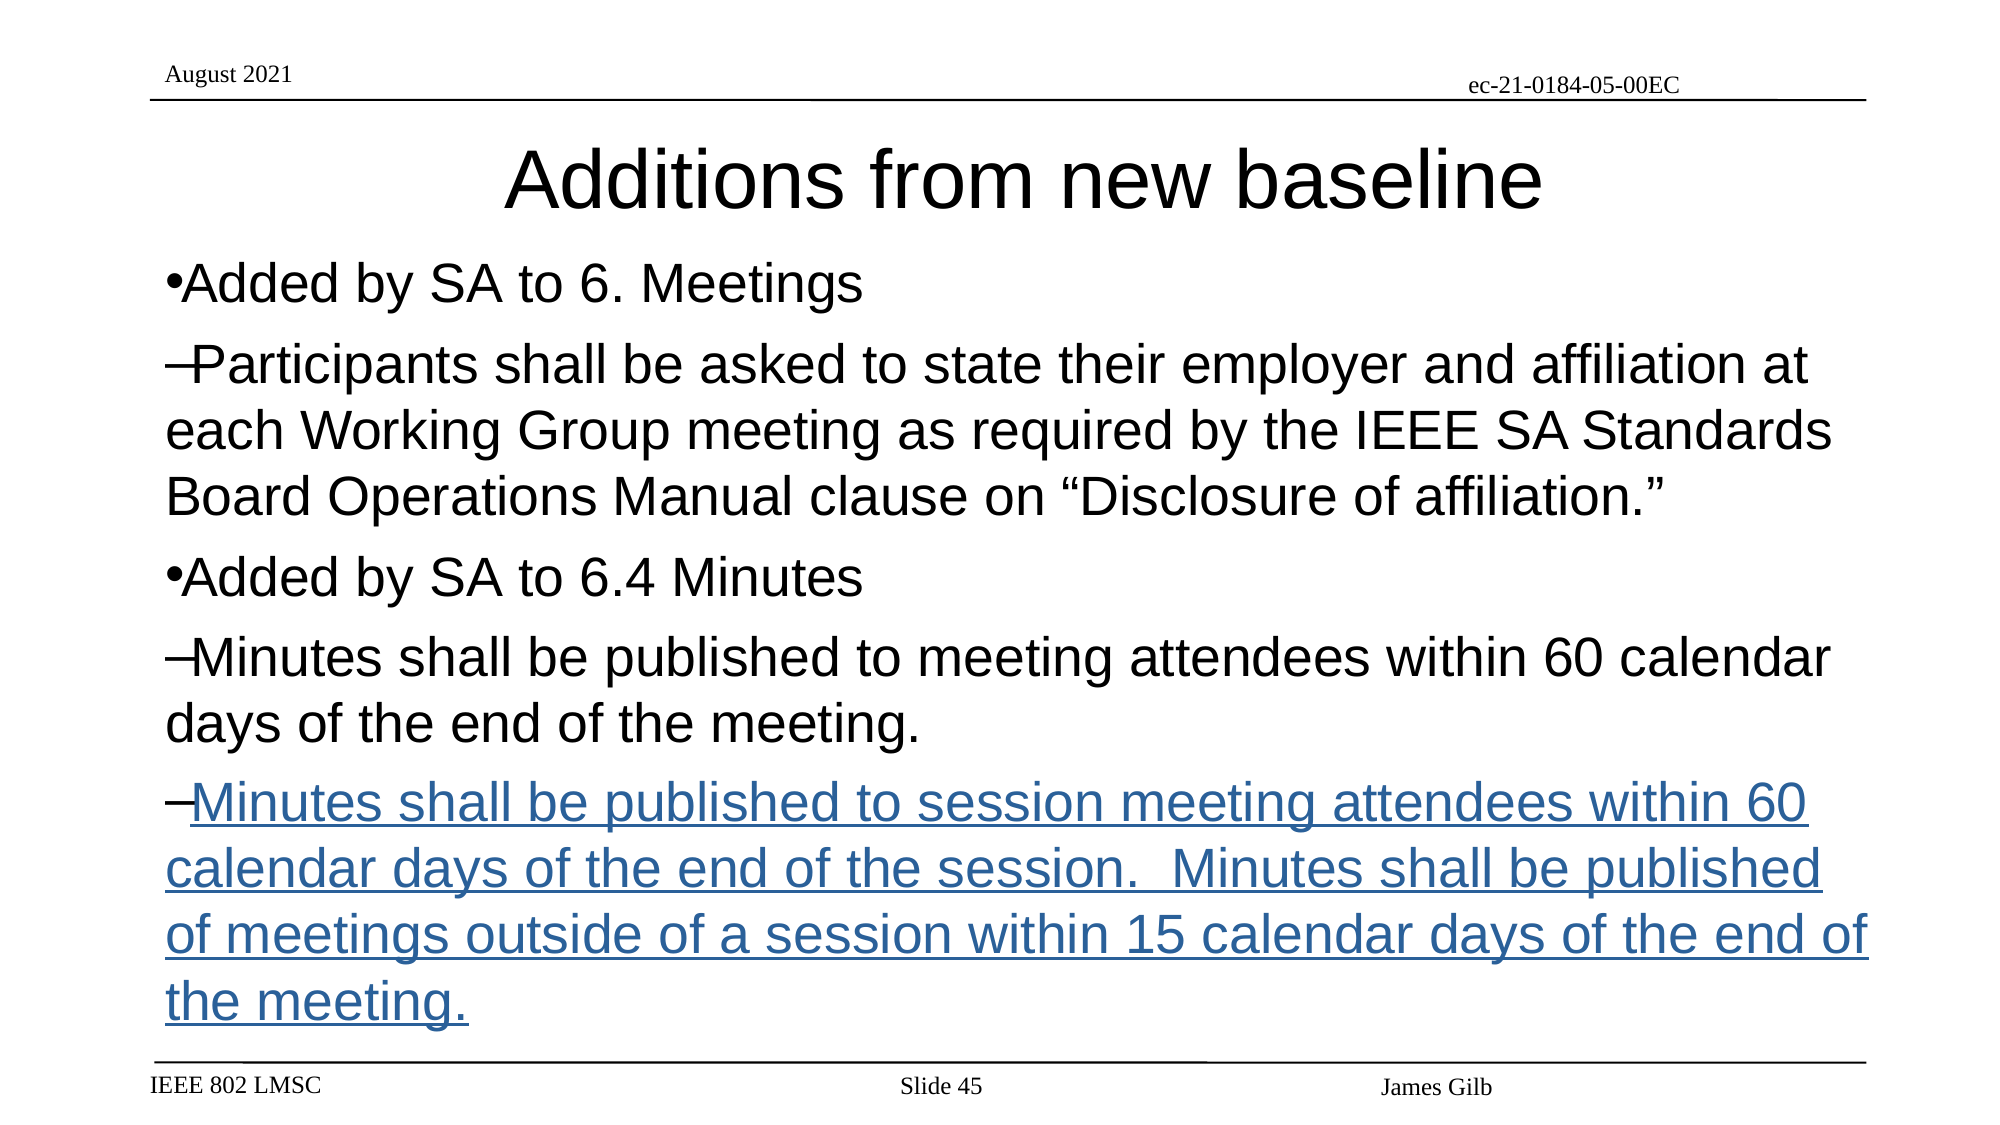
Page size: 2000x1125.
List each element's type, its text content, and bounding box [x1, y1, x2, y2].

list Added by SA to 6. Meetings Participants shall be asked to state their employer and affiliation at each Working Group meeting as required by the IEEE SA Standards Board Operations Manual clause on “Disclosure of affiliation.” Added by SA to 6.4 Minutes Minutes shall be published to meeting attendees within 60 calendar days of the end of the meeting. Minutes shall be published to session meeting attendees within 60 calendar days of the end of the session. Minutes shall be published of meetings outside of a session within 15 calendar days of the end of the meeting. [149, 239, 1900, 1051]
title Additions from new baseline [149, 112, 1900, 238]
text_box Slide [799, 1069, 1083, 1108]
